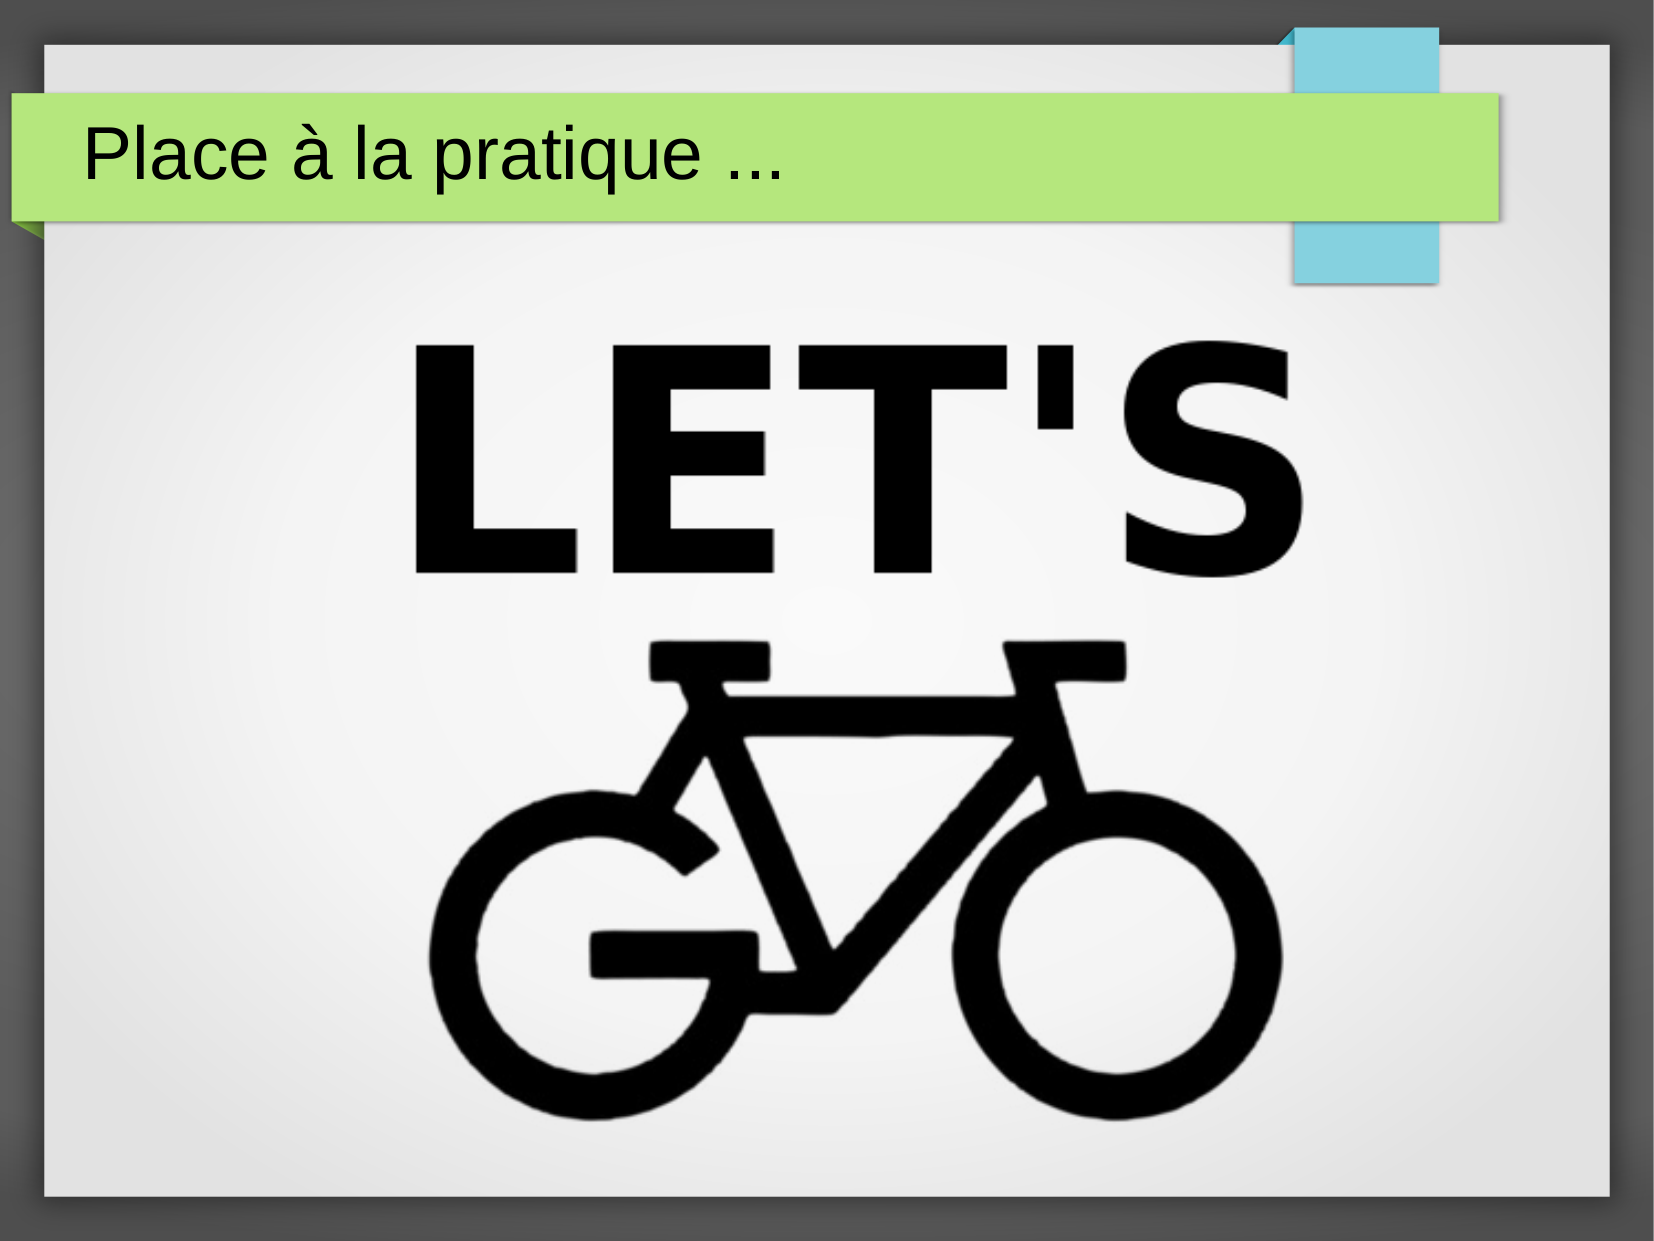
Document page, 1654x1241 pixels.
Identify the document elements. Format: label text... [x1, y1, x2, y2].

picture [0, 0, 1654, 1241]
title Place à la pratique ... [82, 94, 1264, 213]
